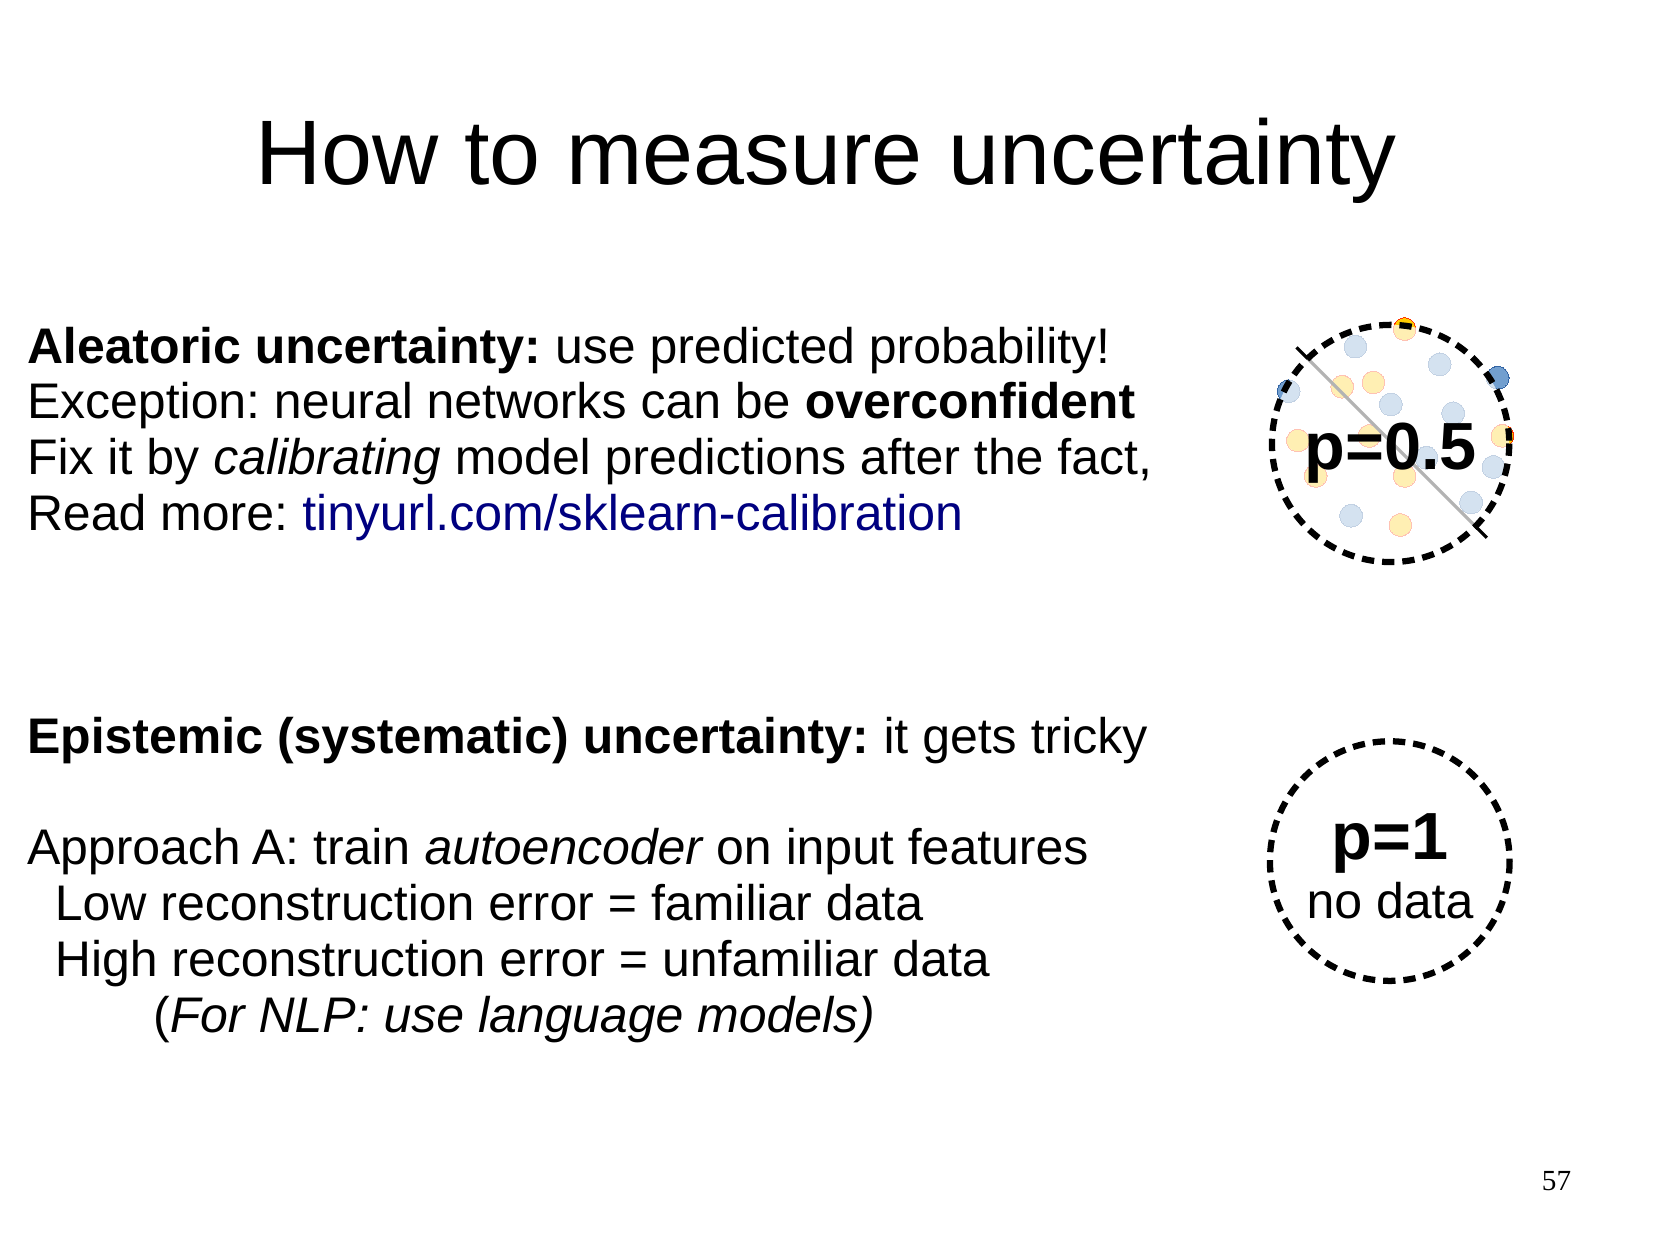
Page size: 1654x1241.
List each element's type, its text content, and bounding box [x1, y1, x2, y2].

text_box Aleatoric uncertainty: use predicted probability! Exception: neural networks can be overconfident Fix it by calibrating model predictions after the fact, Read more: tinyurl.com/sklearn-calibration Epistemic (systematic) uncertainty: it gets tricky Approach A: train autoencoder on input features Low reconstruction error = familiar data High reconstruction error = unfamiliar data (For NLP: use language models) [27, 169, 1636, 1241]
text_box [1347, 317, 1434, 333]
title How to measure uncertainty [82, 49, 1571, 169]
text_box [1510, 427, 1514, 445]
text_box p=1 no data [1270, 750, 1510, 978]
text_box [1344, 741, 1435, 750]
text_box p=0.5 [1272, 333, 1510, 559]
text_box [1363, 559, 1418, 563]
